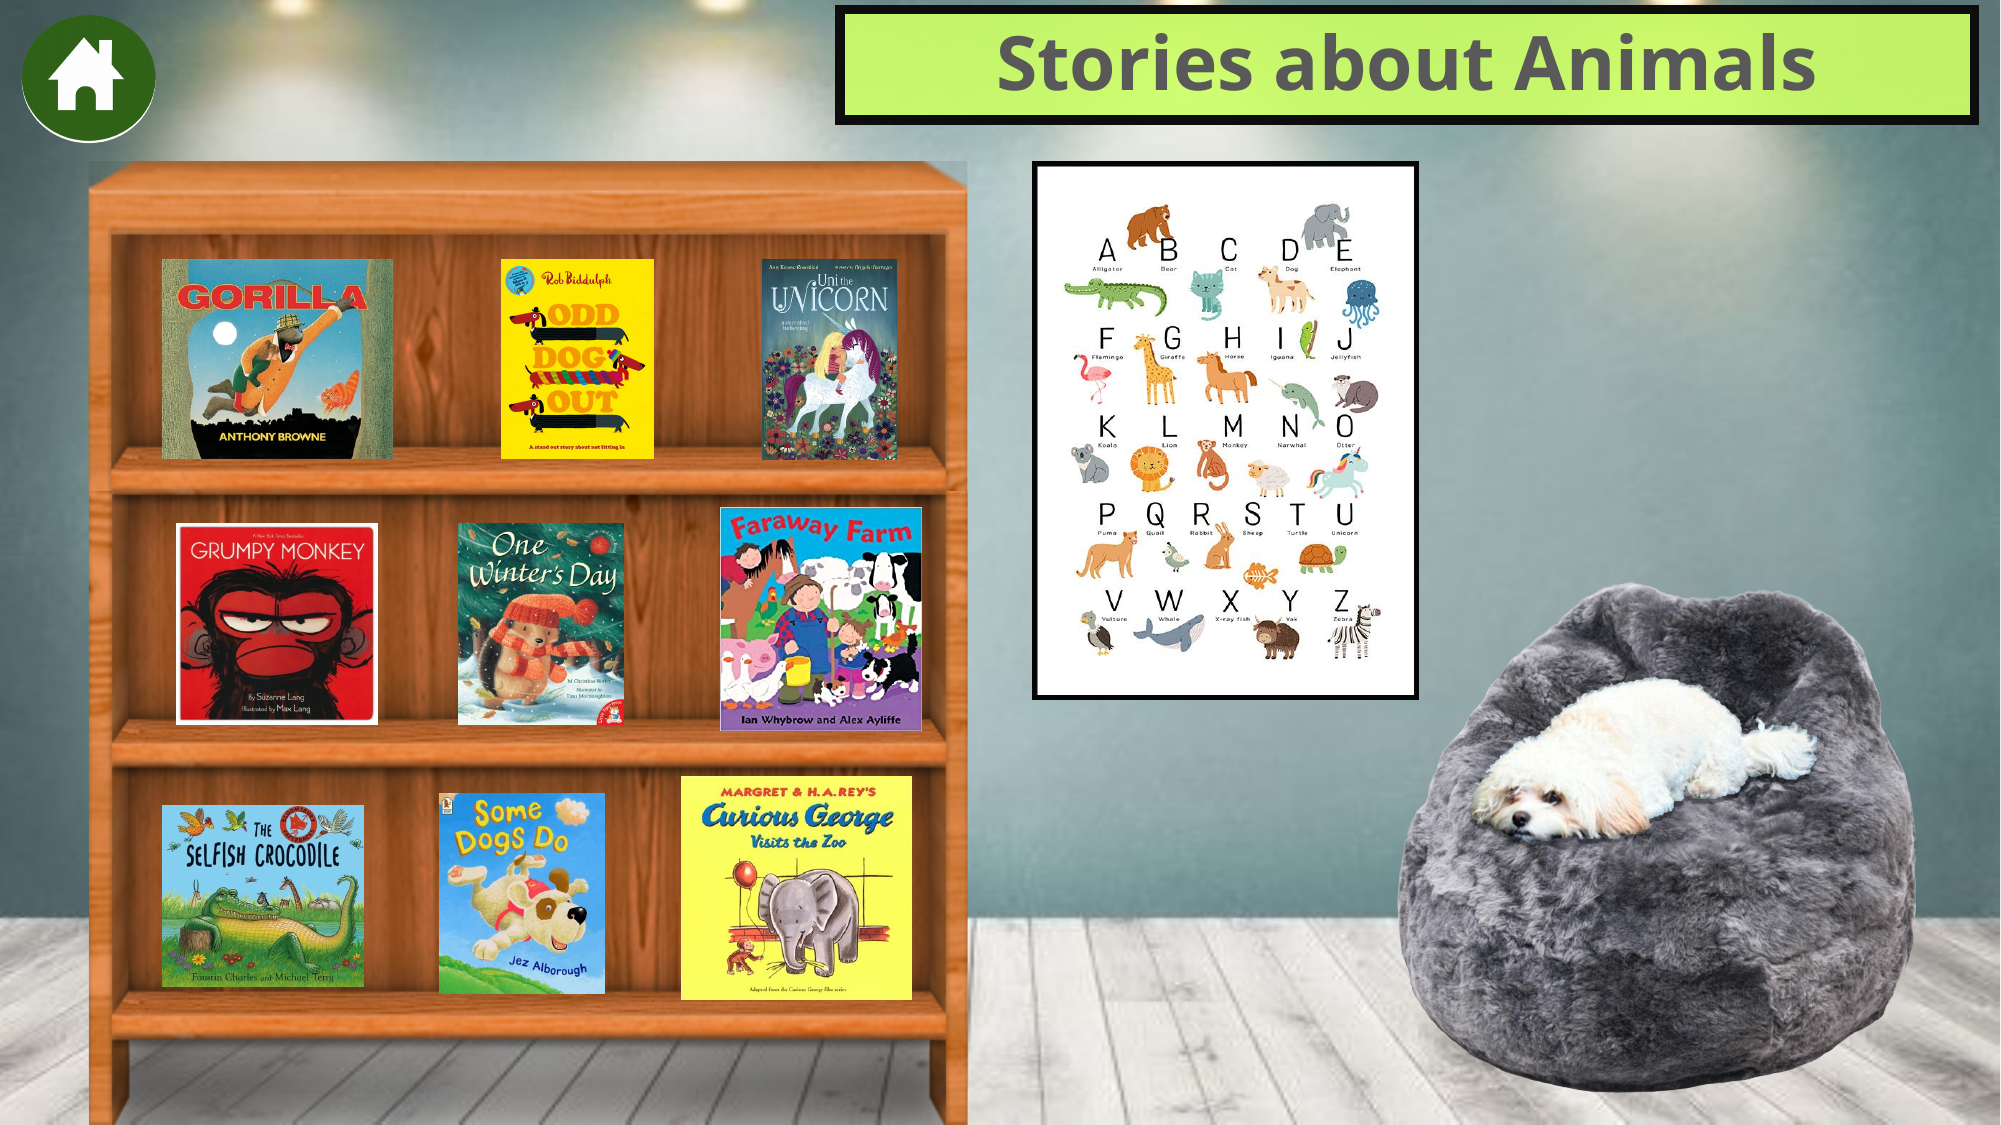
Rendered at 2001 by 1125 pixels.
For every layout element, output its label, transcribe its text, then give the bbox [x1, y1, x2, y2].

picture [1032, 161, 2000, 1125]
text_box Stories about Animals [840, 9, 1975, 120]
picture [14, 9, 163, 149]
picture [88, 161, 968, 1125]
